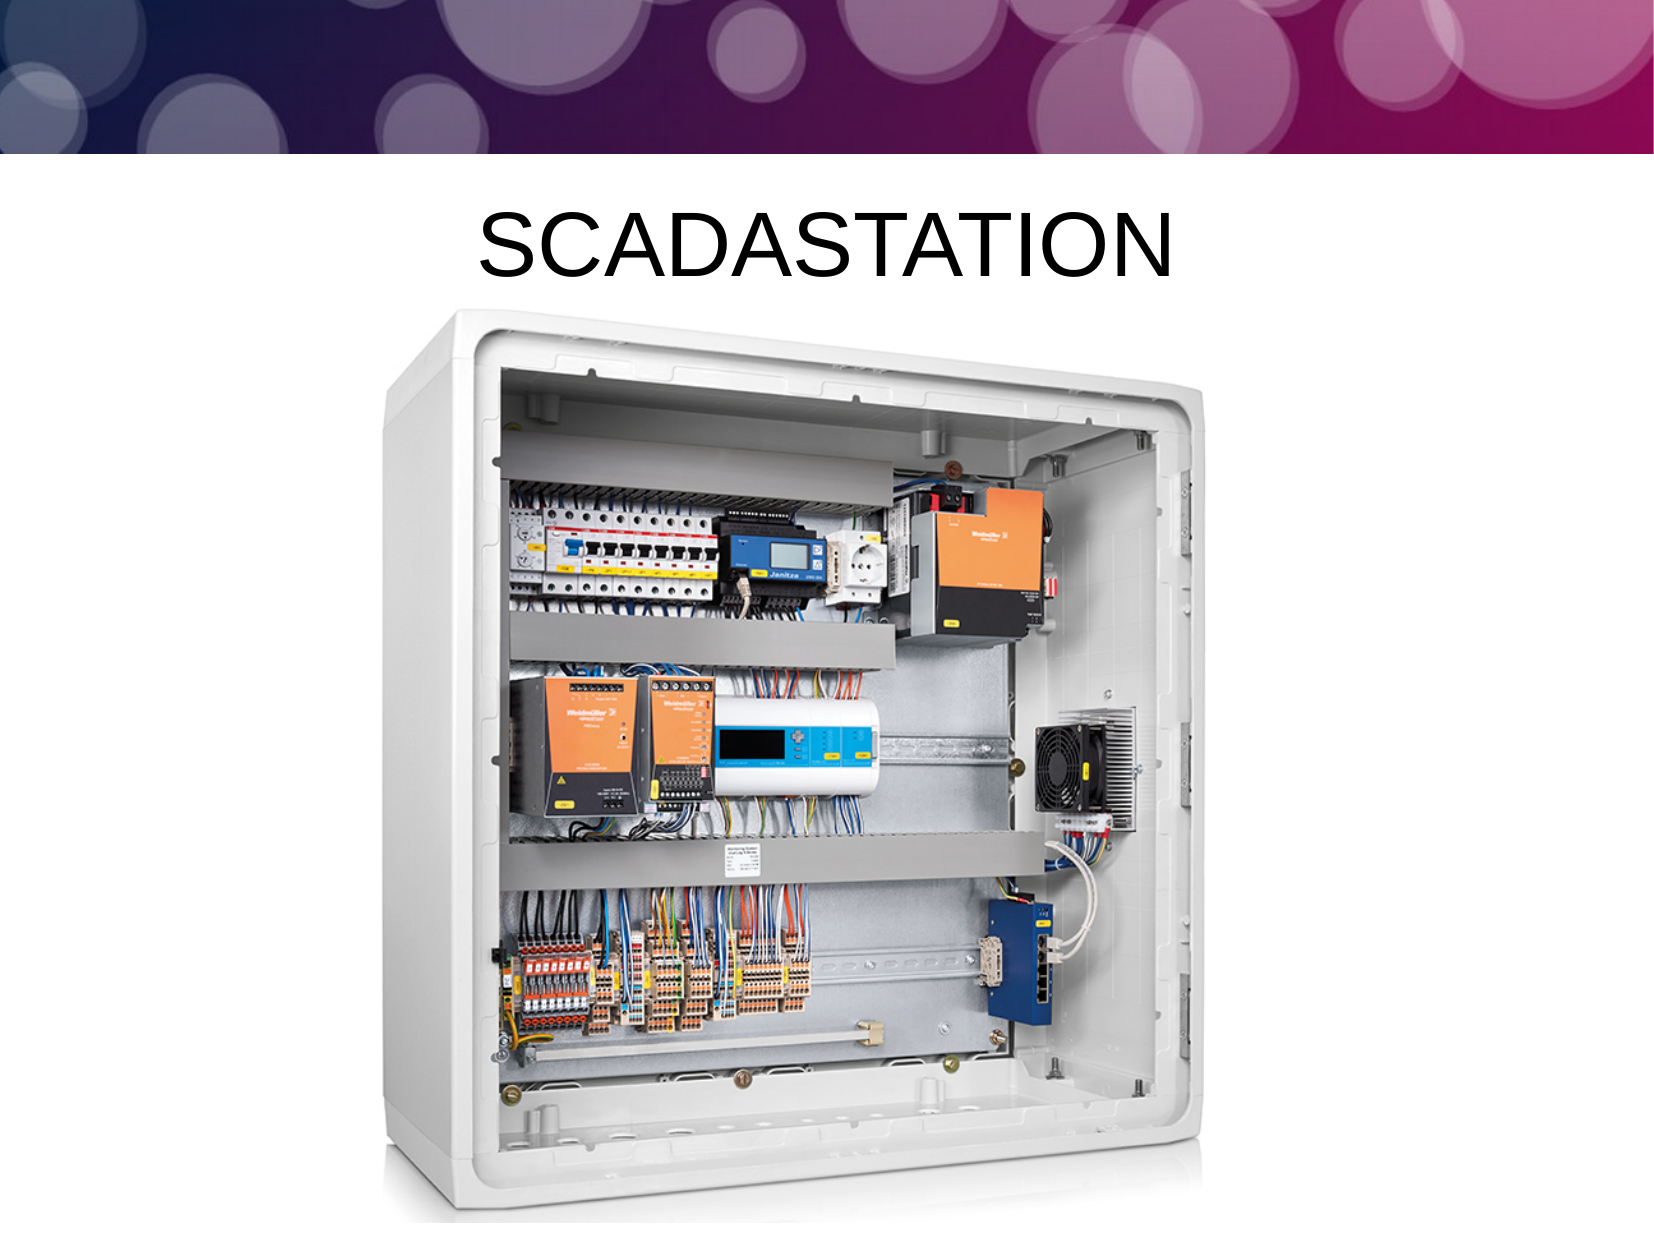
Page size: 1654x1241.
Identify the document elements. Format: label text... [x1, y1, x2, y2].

picture [342, 302, 1241, 1223]
picture [0, 0, 1654, 154]
title SCADASTATION [82, 159, 1571, 331]
